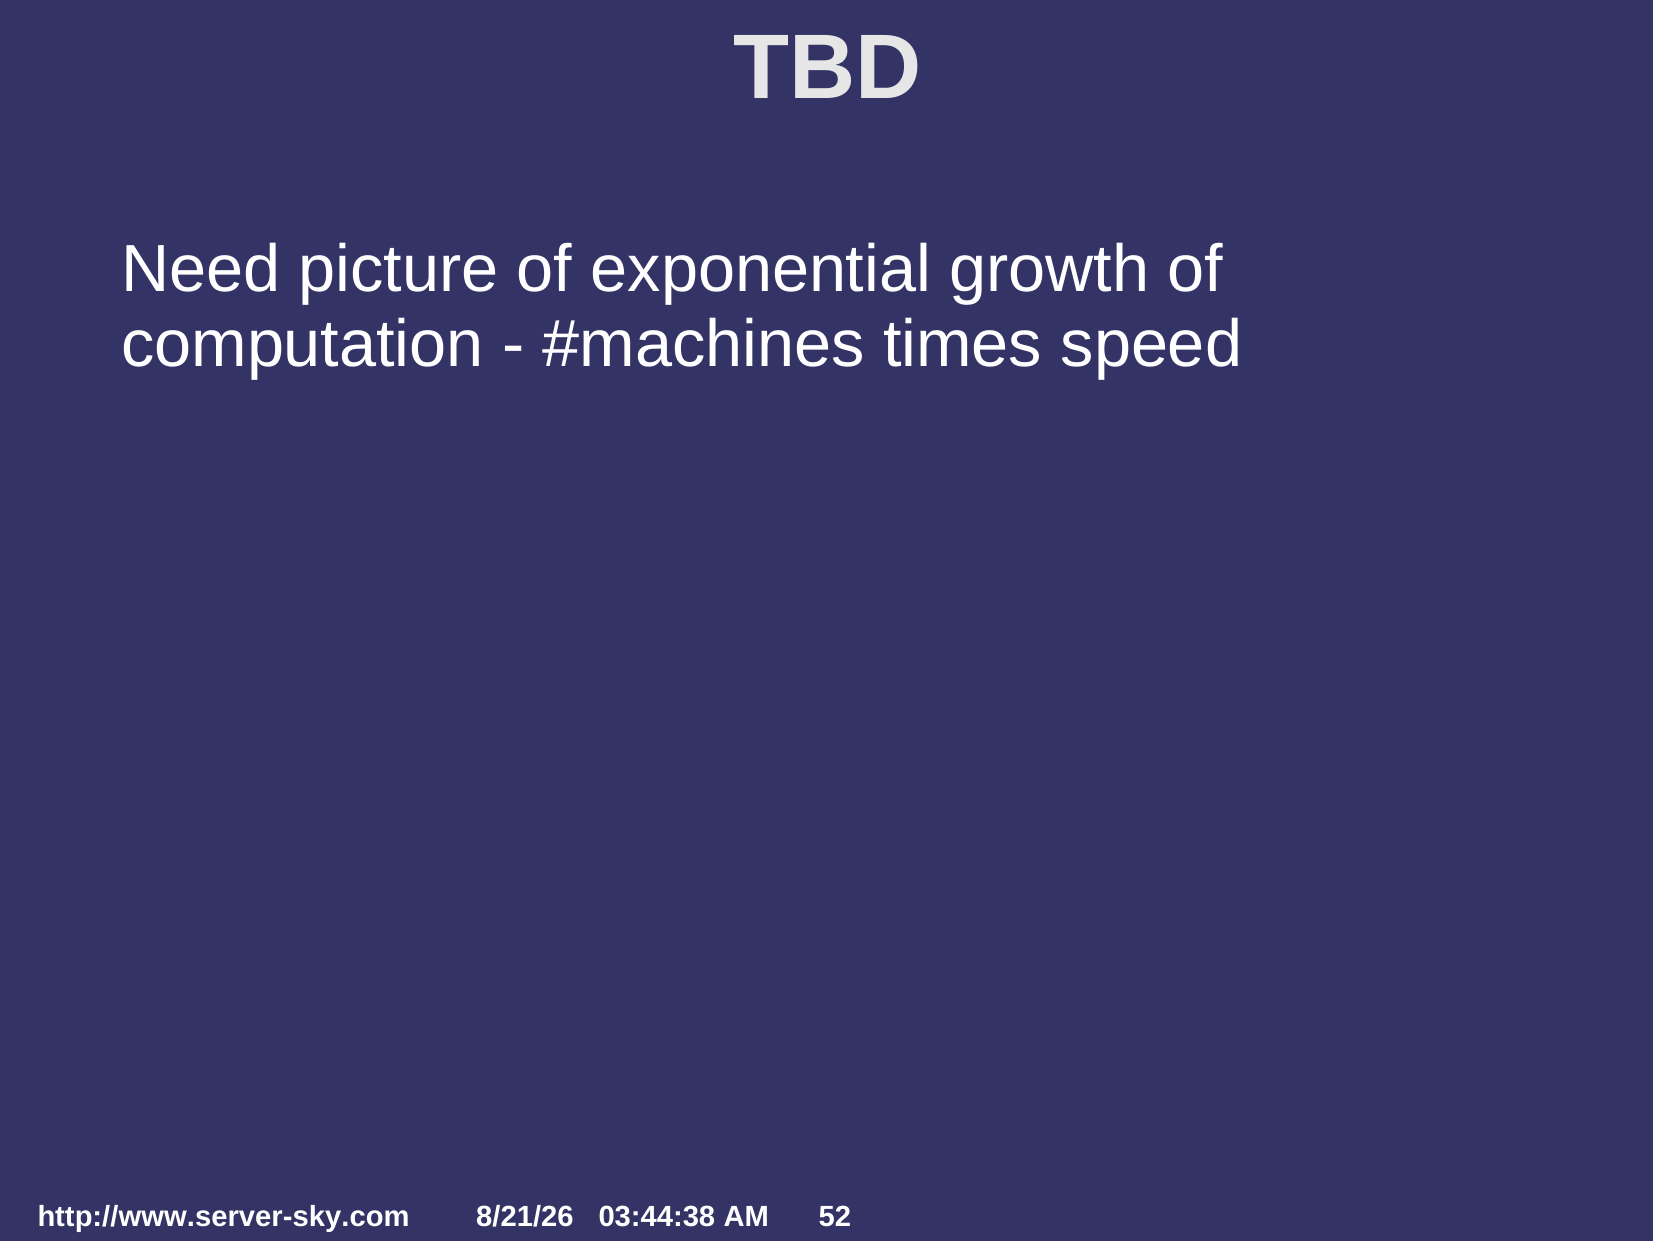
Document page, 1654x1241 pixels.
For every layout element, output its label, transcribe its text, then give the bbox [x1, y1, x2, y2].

list Need picture of exponential growth of computation - #machines times speed [109, 231, 1575, 1074]
title TBD [121, 0, 1534, 137]
